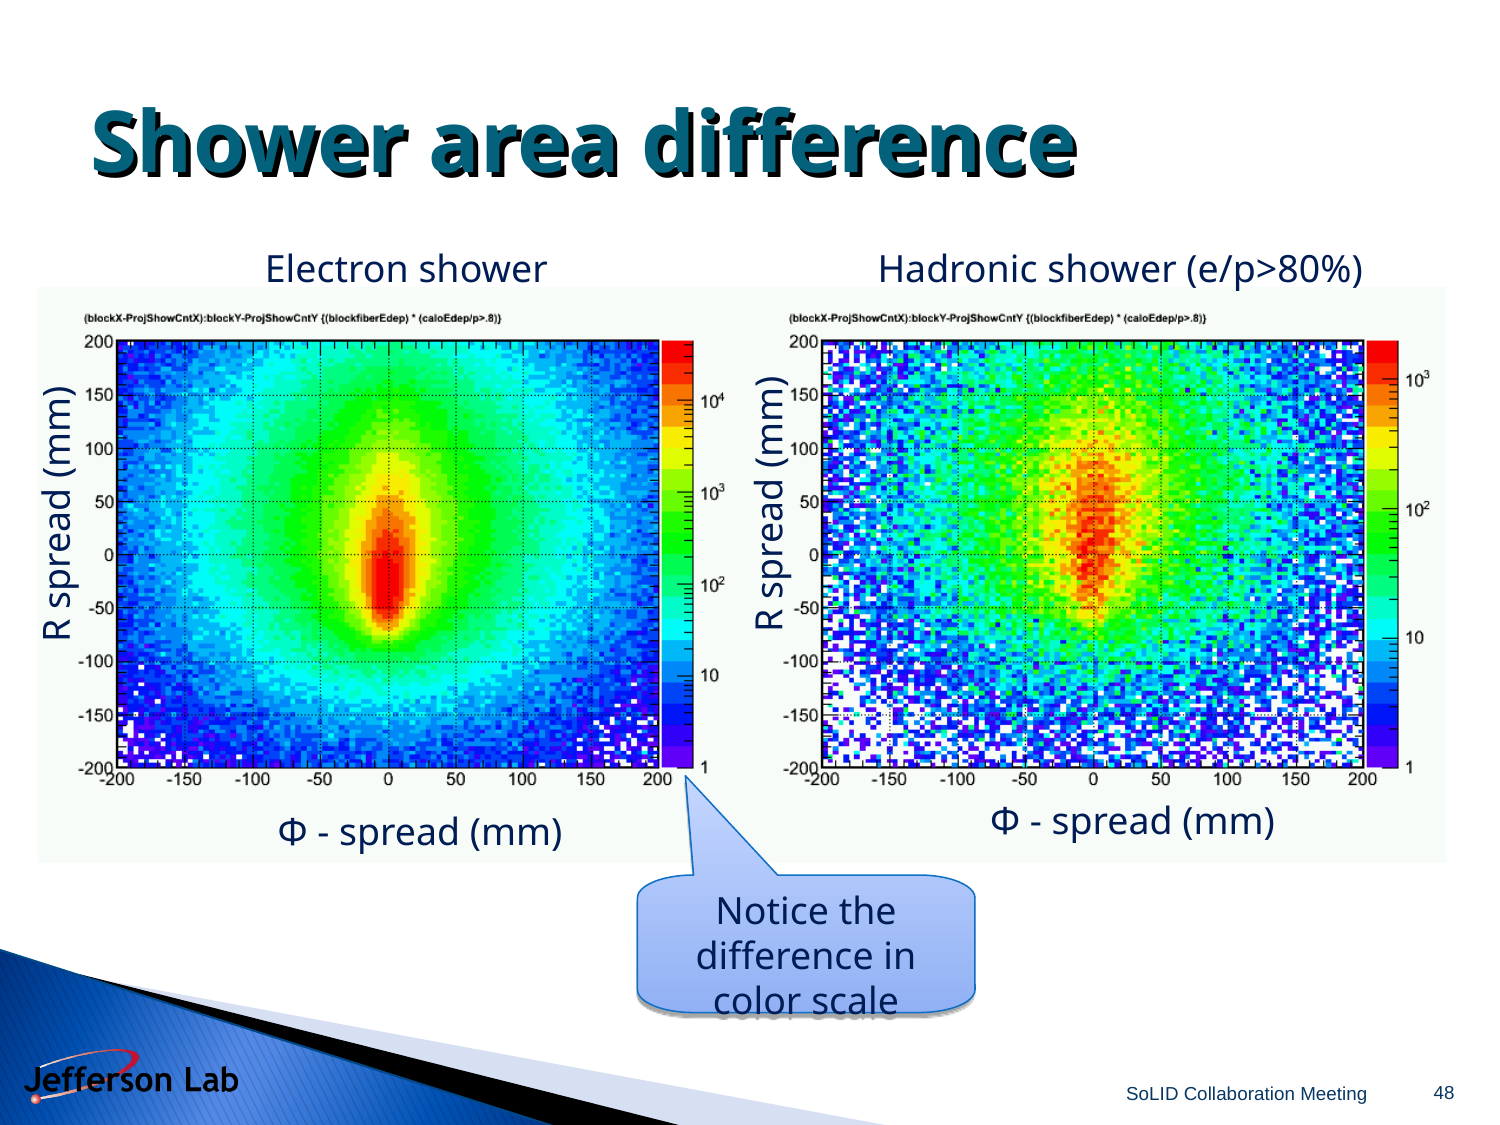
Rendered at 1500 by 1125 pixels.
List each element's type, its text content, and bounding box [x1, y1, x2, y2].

title Shower area difference [75, 45, 1426, 233]
text_box 48 [1418, 1051, 1479, 1112]
text_box SoLID Collaboration Meeting [1074, 1051, 1418, 1112]
text_box R spread (mm) [737, 361, 798, 647]
text_box R spread (mm) [25, 371, 85, 658]
text_box Notice the difference in color scale [637, 775, 976, 1013]
text_box Φ - spread (mm) [975, 789, 1290, 849]
picture [37, 287, 1447, 863]
text_box Hadronic shower (e/p>80%) [863, 237, 1378, 298]
text_box Φ - spread (mm) [263, 800, 578, 860]
text_box Electron shower [250, 237, 563, 298]
